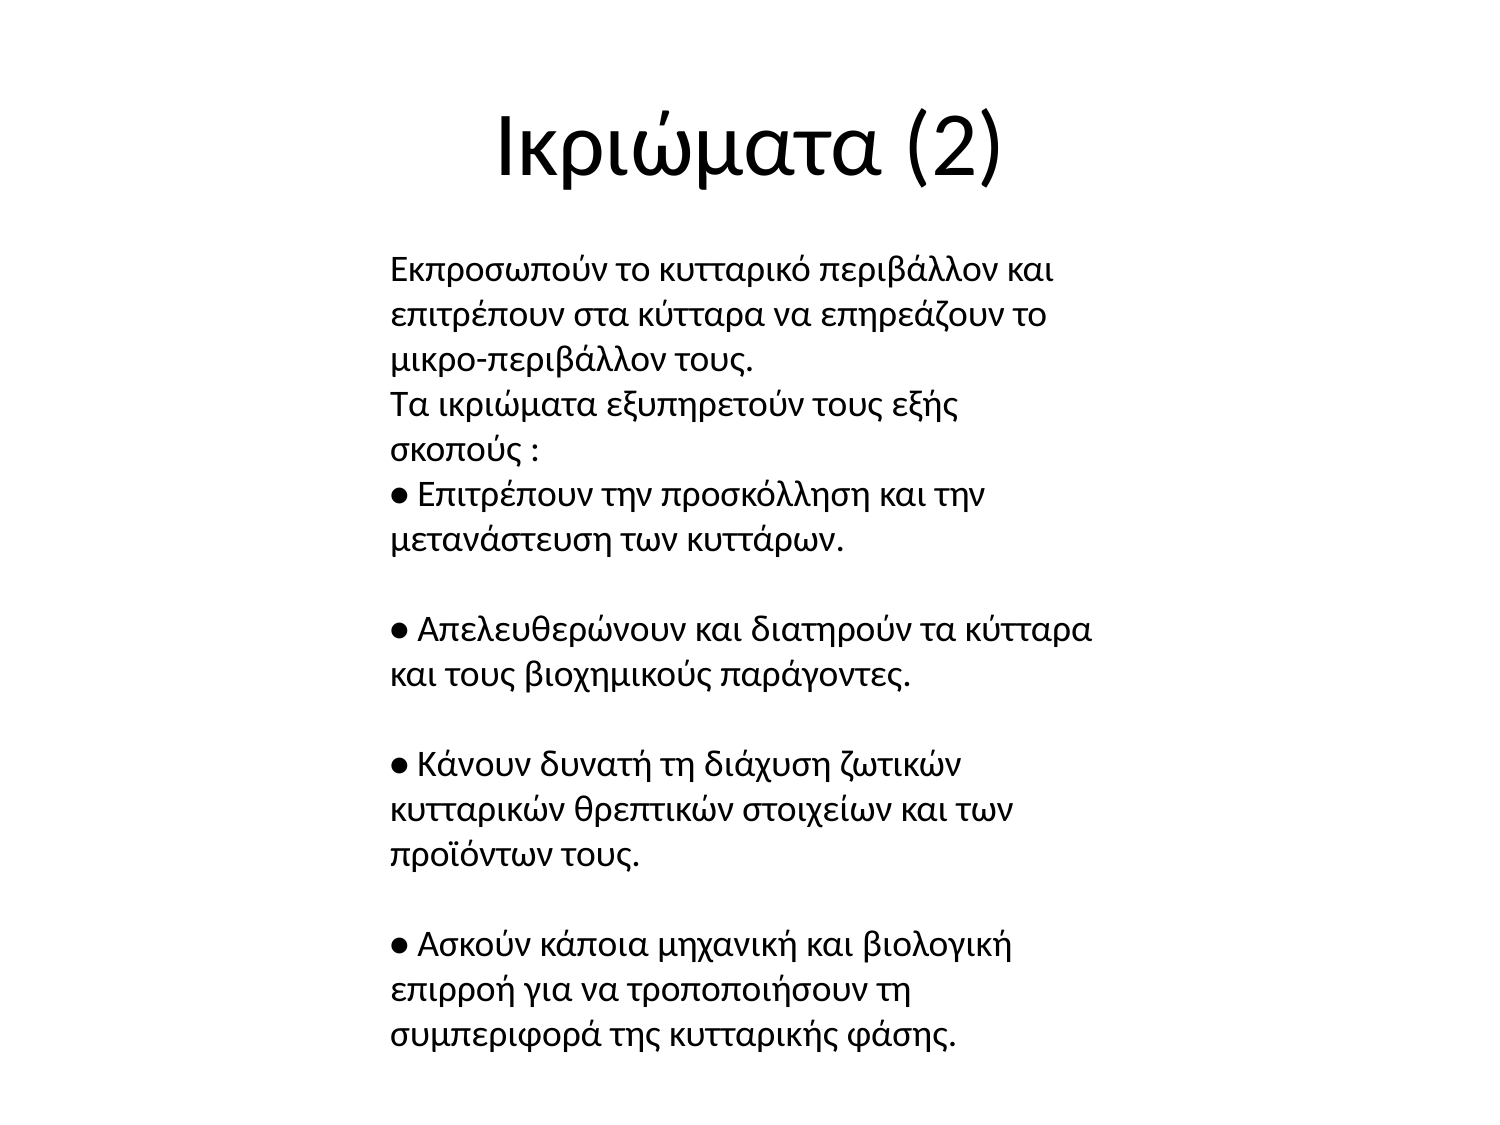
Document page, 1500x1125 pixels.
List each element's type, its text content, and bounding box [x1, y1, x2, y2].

text_box Εκπροσωπούν το κυτταρικό περιβάλλον και επιτρέπουν στα κύτταρα να επηρεάζουν το μικρο-περιβάλλον τους. Τα ικριώματα εξυπηρετούν τους εξής σκοπούς : • Επιτρέπουν την προσκόλληση και την μετανάστευση των κυττάρων. • Απελευθερώνουν και διατηρούν τα κύτταρα και τους βιοχημικούς παράγοντες. • Κάνουν δυνατή τη διάχυση ζωτικών κυτταρικών θρεπτικών στοιχείων και των προϊόντων τους. • Ασκούν κάποια μηχανική και βιολογική επιρροή για να τροποποιήσουν τη συμπεριφορά της κυτταρικής φάσης. [375, 237, 1125, 1062]
title Ικριώματα (2) [75, 45, 1426, 233]
